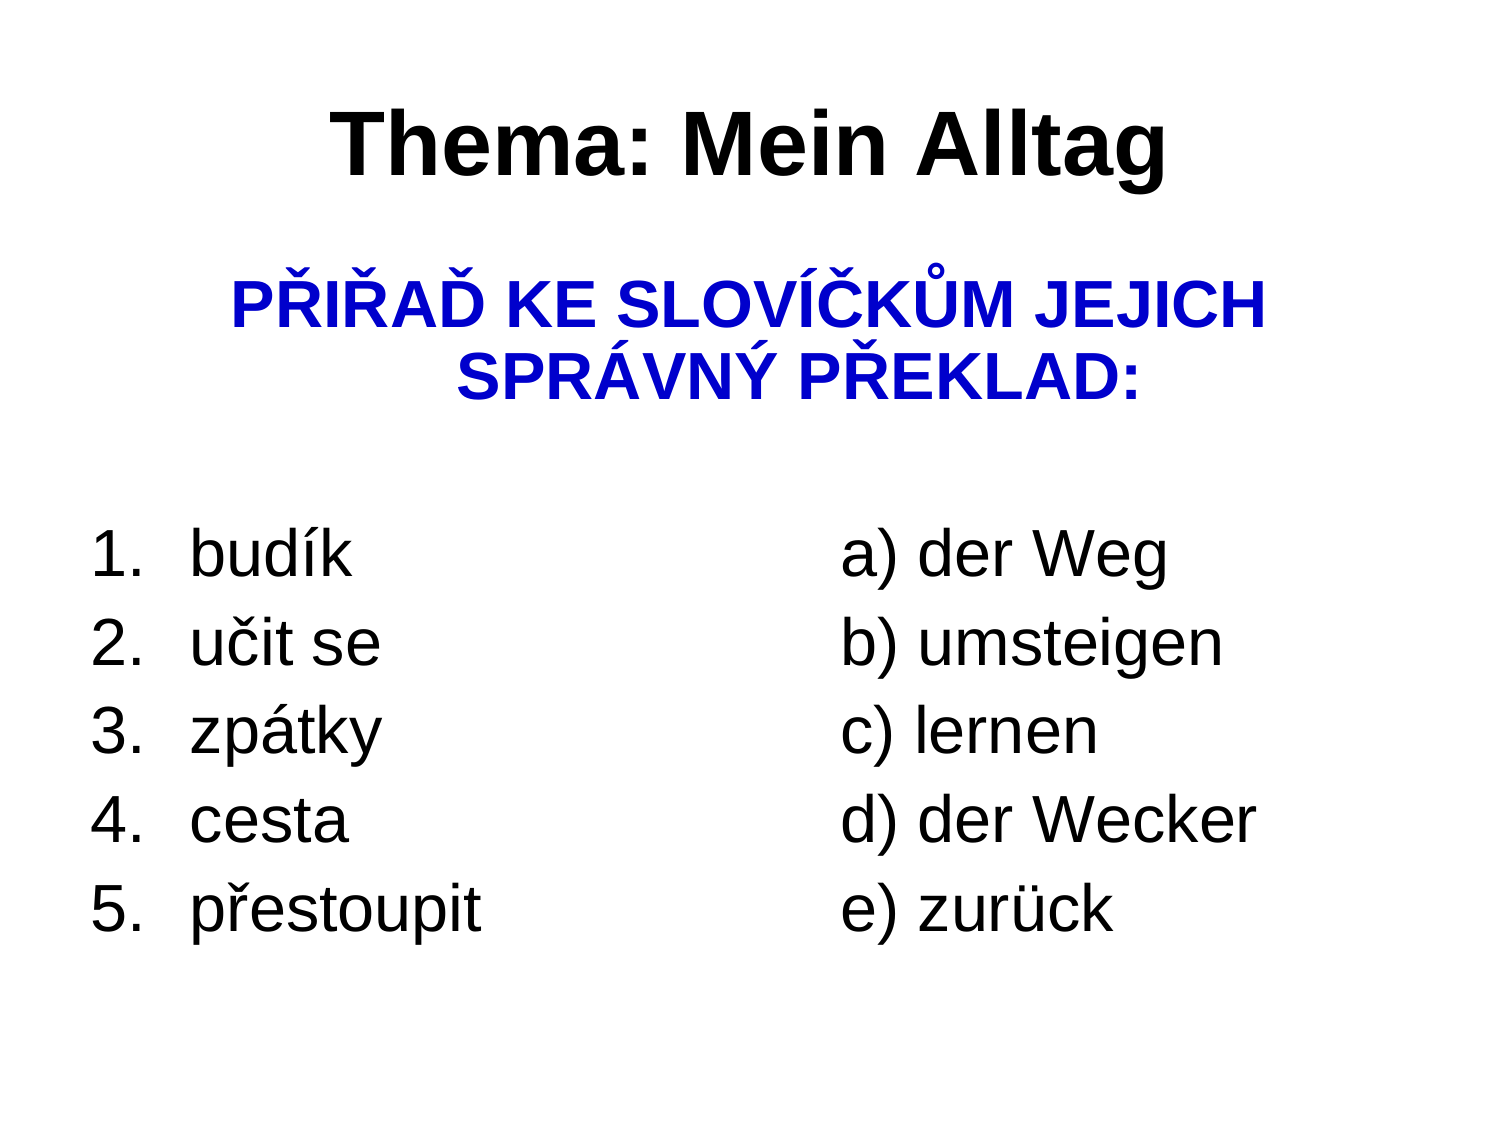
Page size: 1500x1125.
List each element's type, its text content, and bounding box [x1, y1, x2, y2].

list PŘIŘAĎ KE SLOVÍČKŮM JEJICH SPRÁVNÝ PŘEKLAD: budík a) der Weg učit se b) umsteigen zpátky c) lernen cesta d) der Wecker přestoupit e) zurück [75, 262, 1426, 1006]
title Thema: Mein Alltag [75, 45, 1426, 233]
